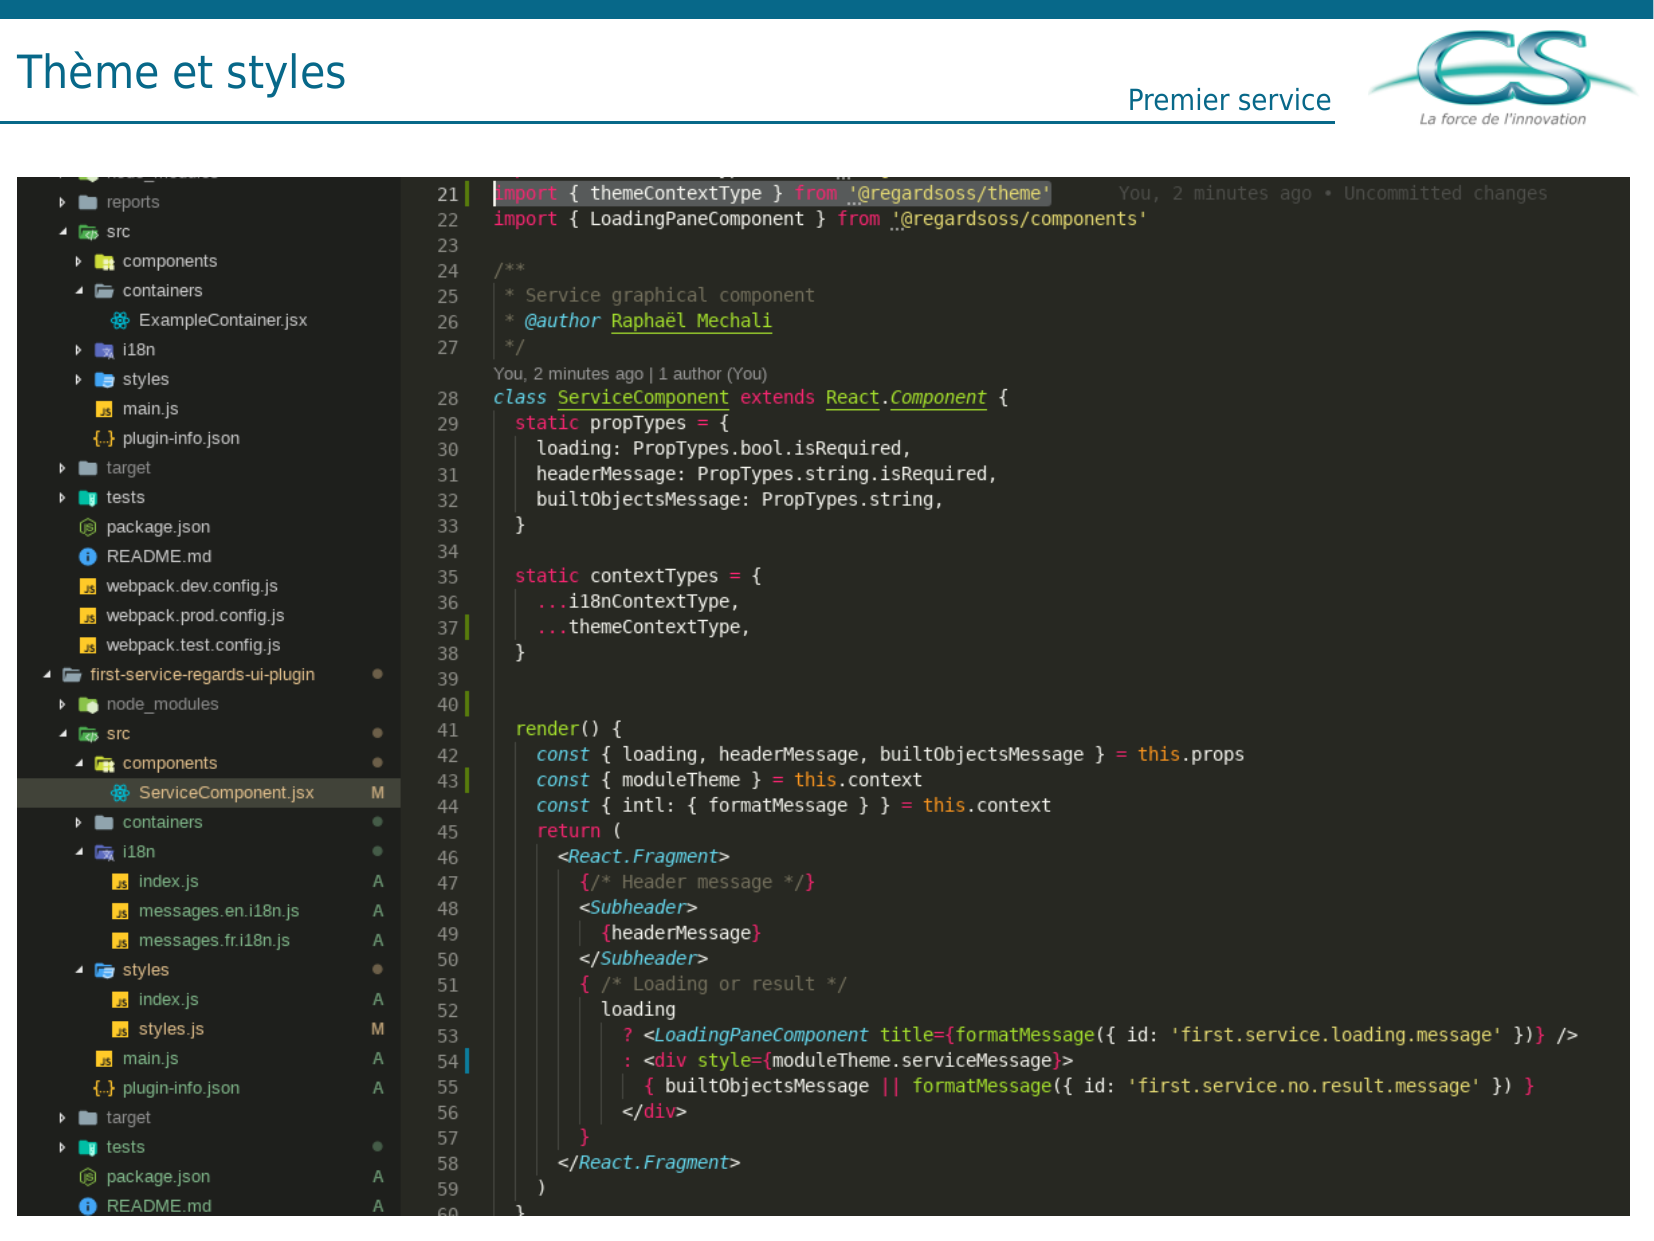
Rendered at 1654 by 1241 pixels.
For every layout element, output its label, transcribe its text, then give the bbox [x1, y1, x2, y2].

text_box Premier service [1116, 71, 1359, 164]
picture [17, 177, 1630, 1216]
title Thème et styles [17, 46, 1368, 106]
picture [1368, 28, 1642, 128]
